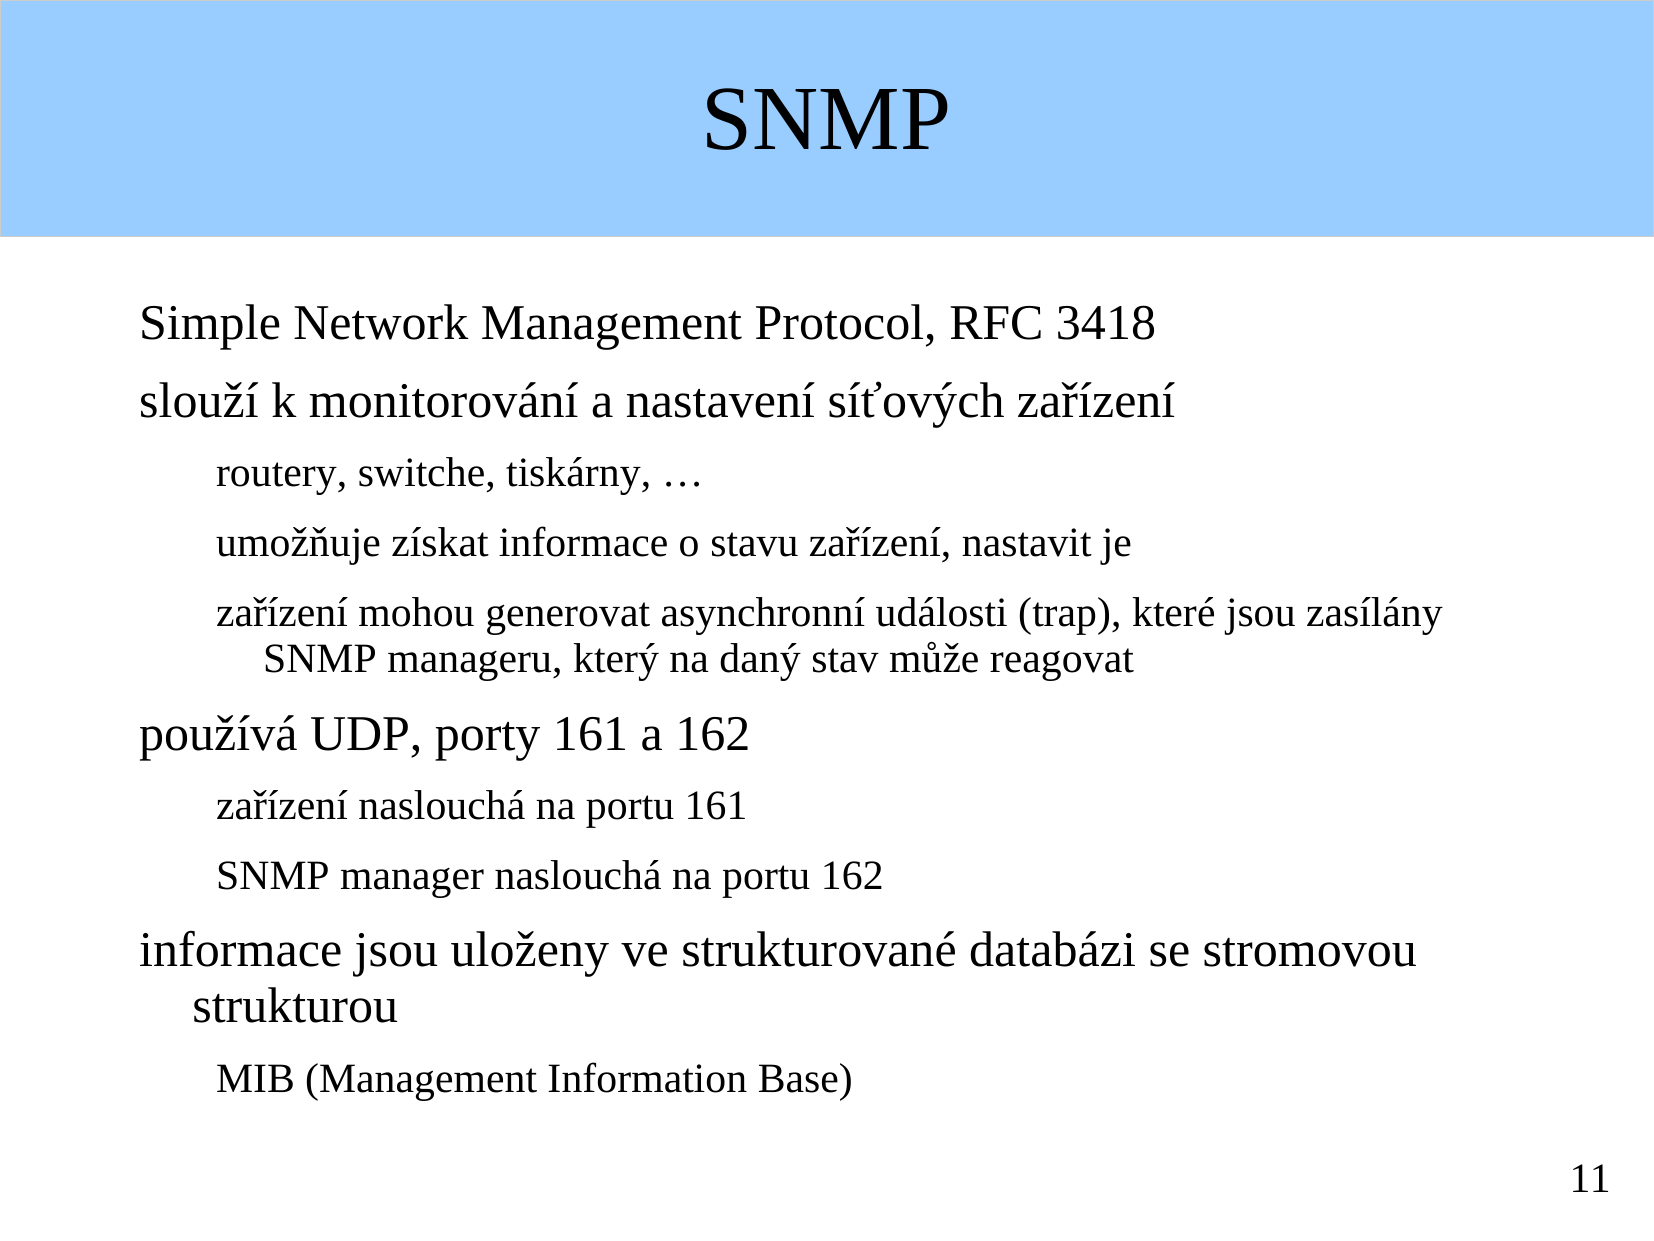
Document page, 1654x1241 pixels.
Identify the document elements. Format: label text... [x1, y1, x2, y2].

title SNMP [0, 0, 1654, 237]
list Simple Network Management Protocol, RFC 3418 slouží k monitorování a nastavení síťových zařízení routery, switche, tiskárny, … umožňuje získat informace o stavu zařízení, nastavit je zařízení mohou generovat asynchronní události (trap), které jsou zasílány SNMP manageru, který na daný stav může reagovat používá UDP, porty 161 a 162 zařízení naslouchá na portu 161 SNMP manager naslouchá na portu 162 informace jsou uloženy ve strukturované databázi se stromovou strukturou MIB (Management Information Base) [121, 295, 1534, 1127]
